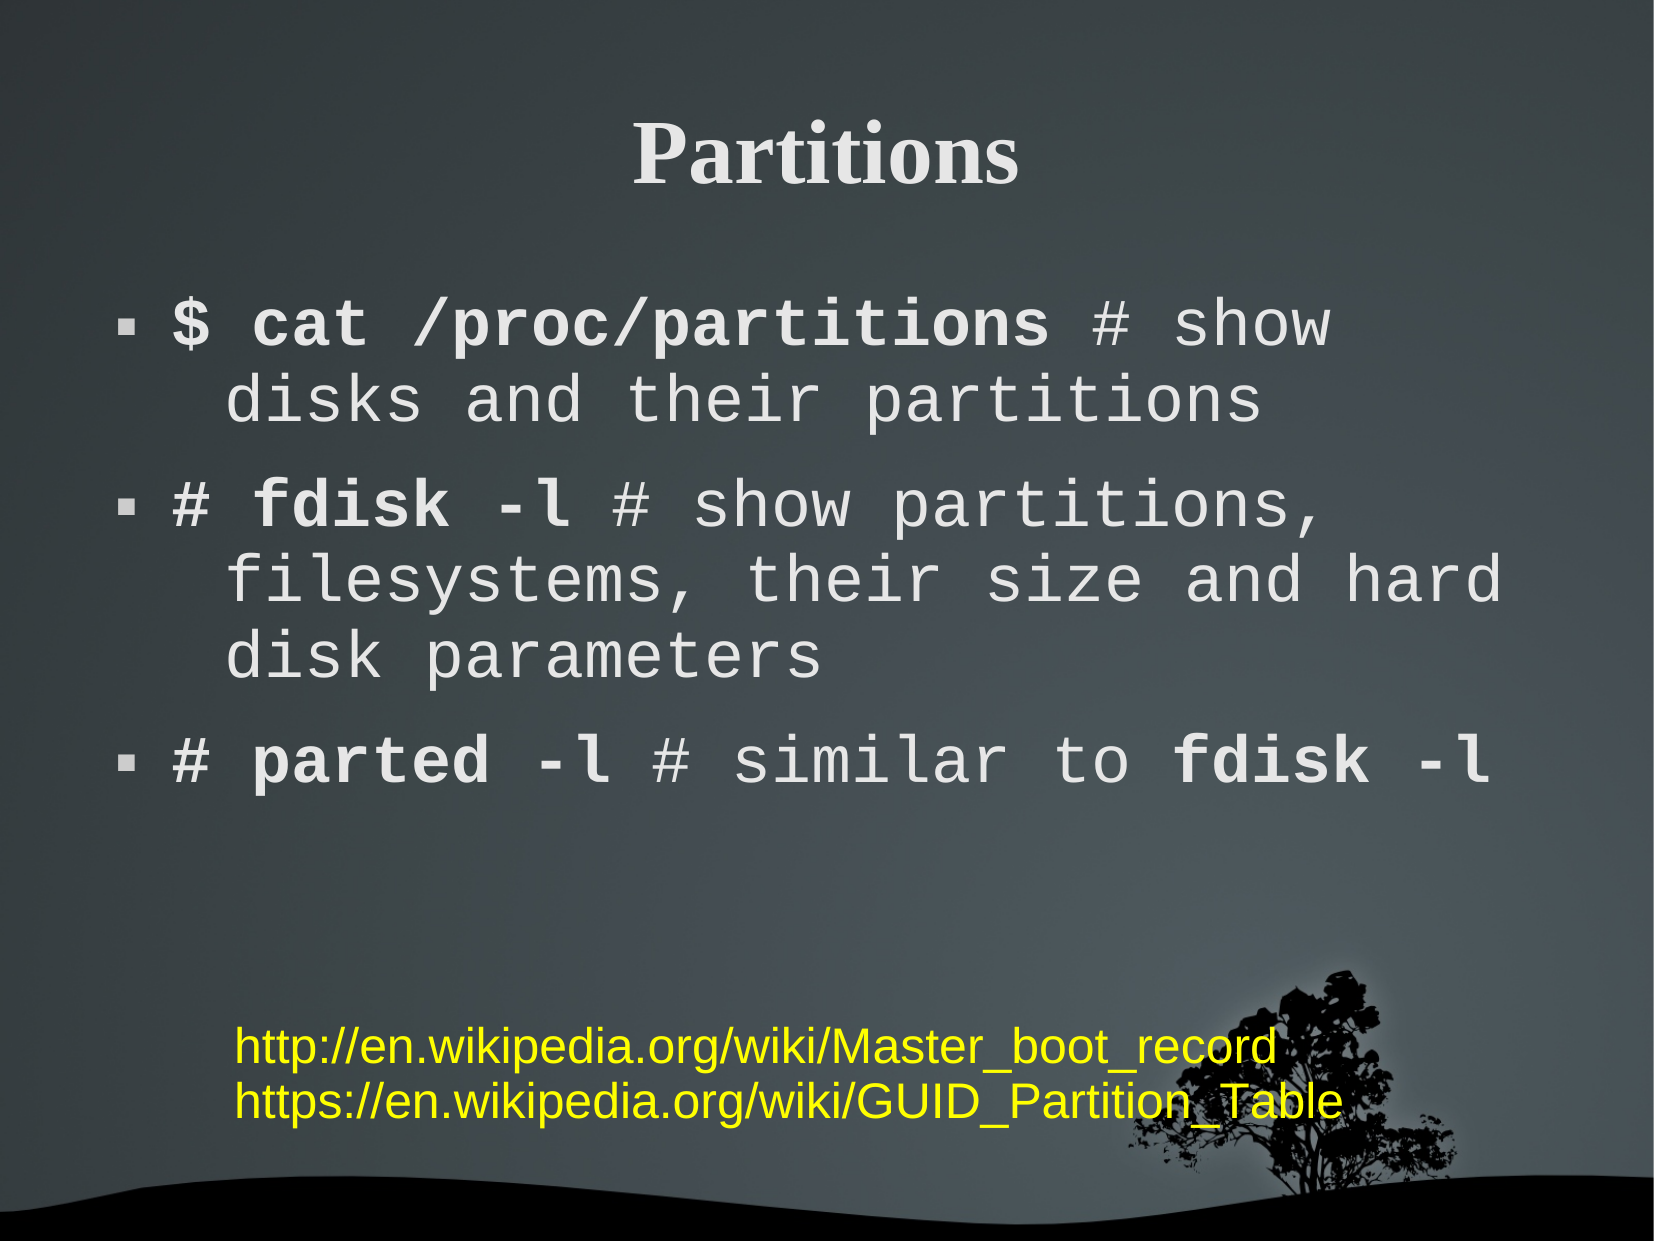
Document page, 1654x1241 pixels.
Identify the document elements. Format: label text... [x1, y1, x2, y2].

list $ cat /proc/partitions # show disks and their partitions # fdisk -l # show partitions, filesystems, their size and hard disk parameters # parted -l # similar to fdisk -l [82, 290, 1571, 1109]
title Partitions [82, 49, 1571, 257]
picture [0, 0, 1654, 1241]
text_box http://en.wikipedia.org/wiki/Master_boot_record https://en.wikipedia.org/wiki/GUID_Partition_Table [219, 1010, 1475, 1137]
